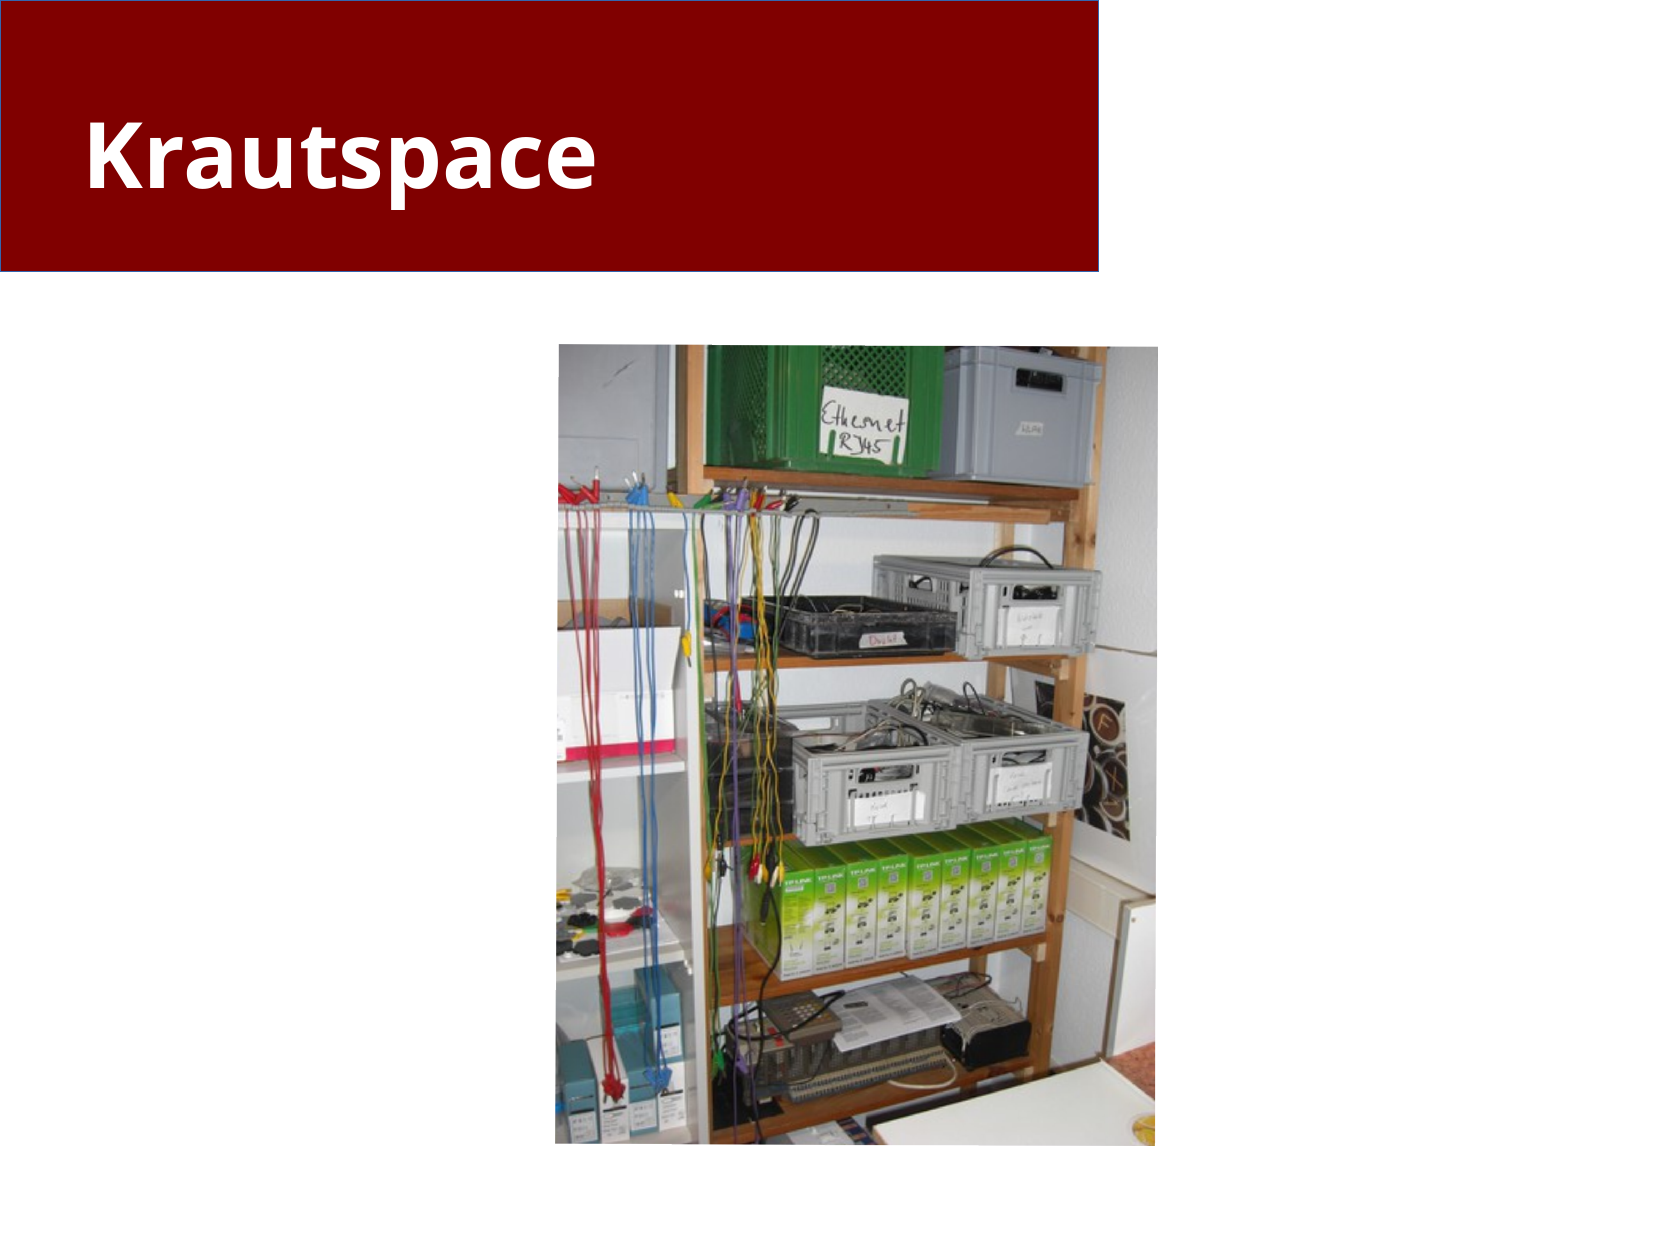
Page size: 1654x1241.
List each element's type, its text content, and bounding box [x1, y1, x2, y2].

title Krautspace [82, 49, 1028, 257]
picture [554, 343, 1158, 1146]
